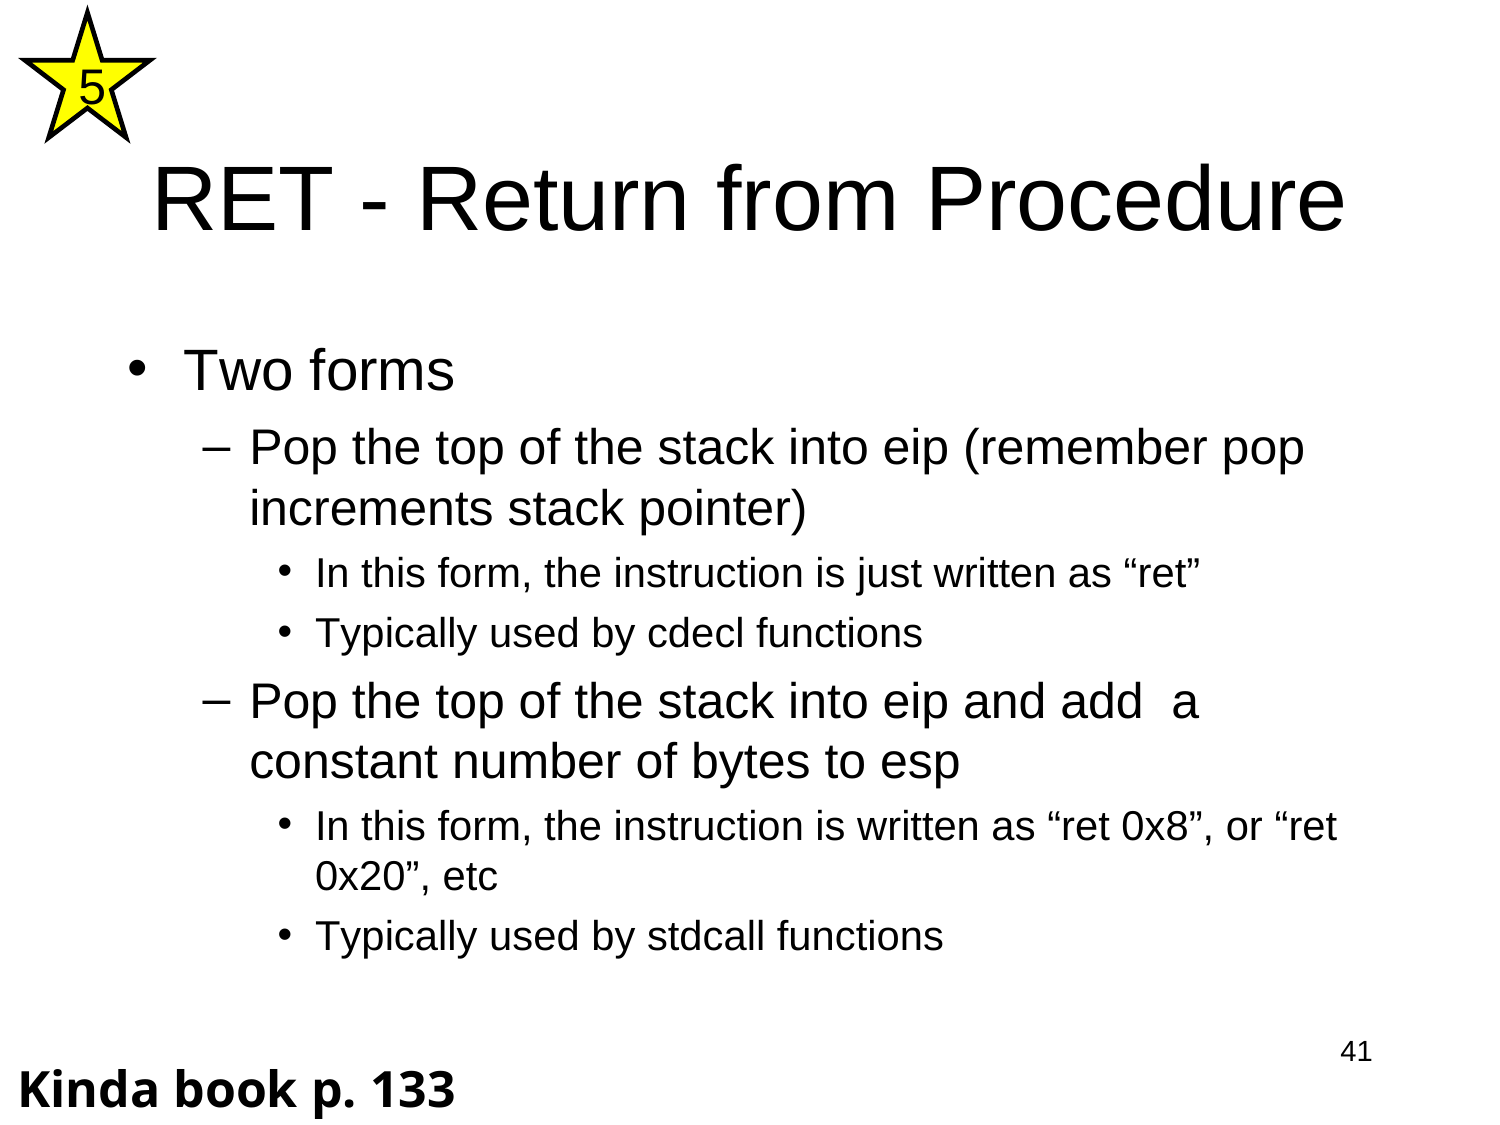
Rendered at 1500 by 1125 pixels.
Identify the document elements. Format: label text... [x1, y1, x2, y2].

list Two forms Pop the top of the stack into eip (remember pop increments stack pointer) In this form, the instruction is just written as “ret” Typically used by cdecl functions Pop the top of the stack into eip and add a constant number of bytes to esp In this form, the instruction is written as “ret 0x8”, or “ret 0x20”, etc Typically used by stdcall functions [112, 324, 1388, 1001]
text_box 5 [24, 12, 150, 138]
text_box <number> [1074, 1025, 1388, 1101]
text_box Kinda book p. 133 [2, 1049, 471, 1125]
title RET - Return from Procedure [112, 99, 1388, 288]
